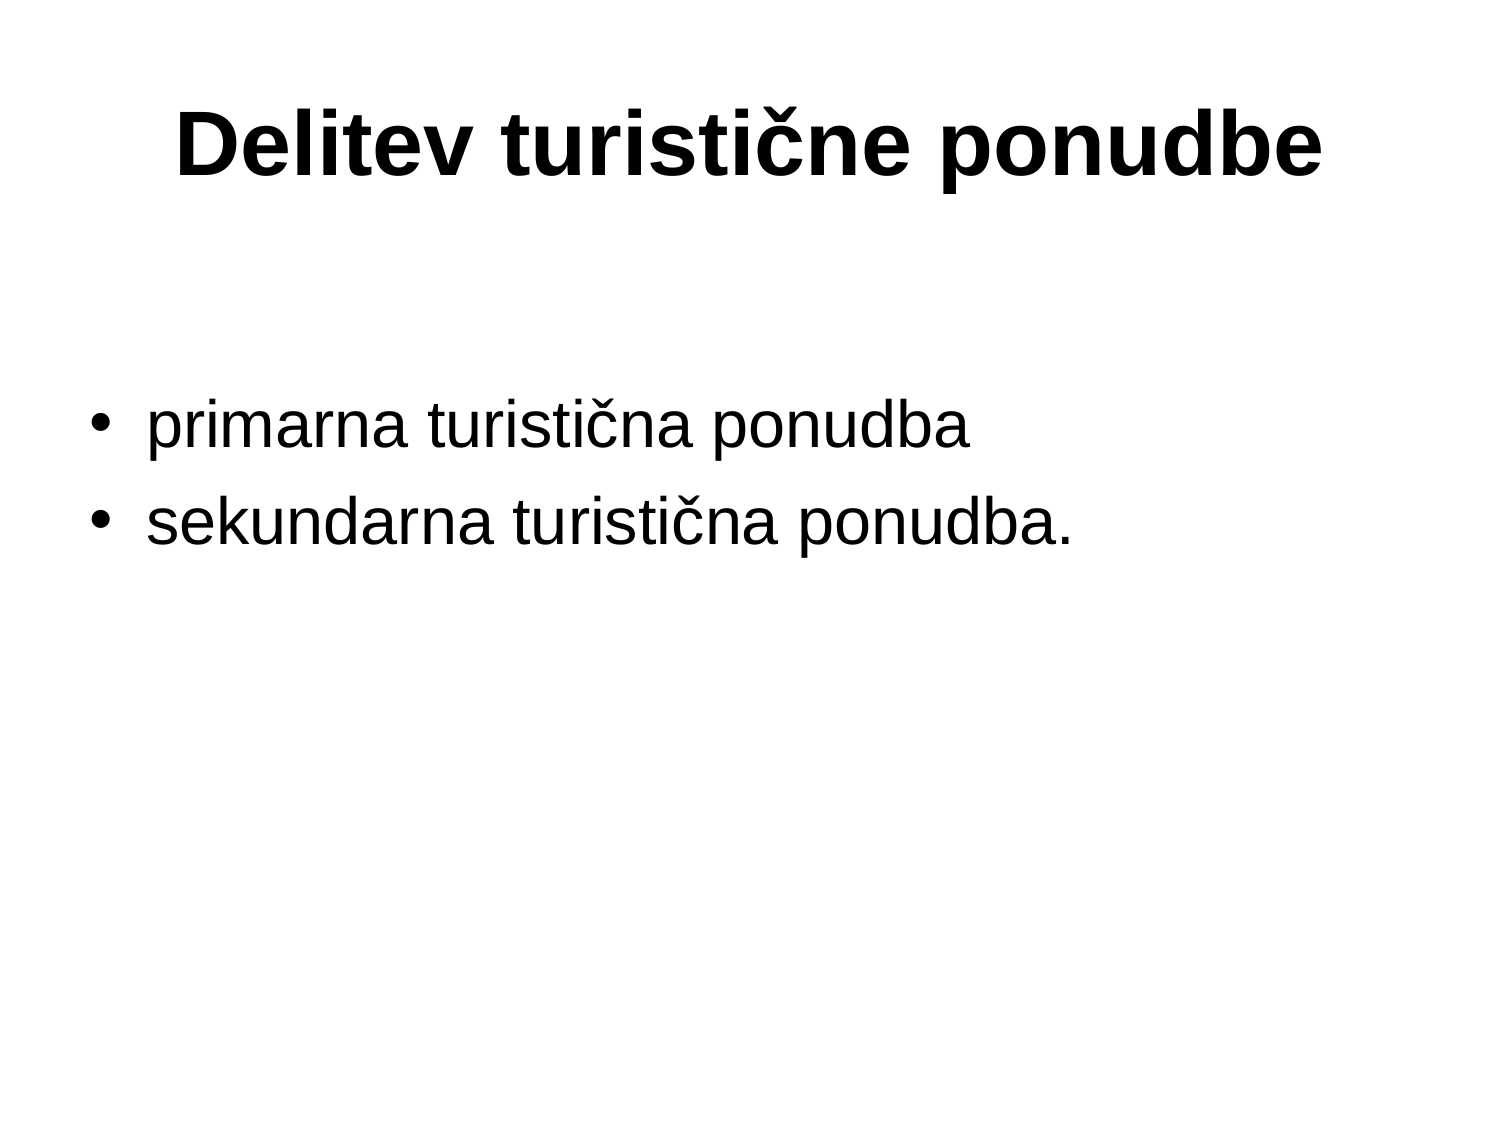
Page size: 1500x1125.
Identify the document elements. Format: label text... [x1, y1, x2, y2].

title Delitev turistične ponudbe [75, 45, 1426, 233]
list primarna turistična ponudba sekundarna turistična ponudba. [75, 373, 1426, 1005]
